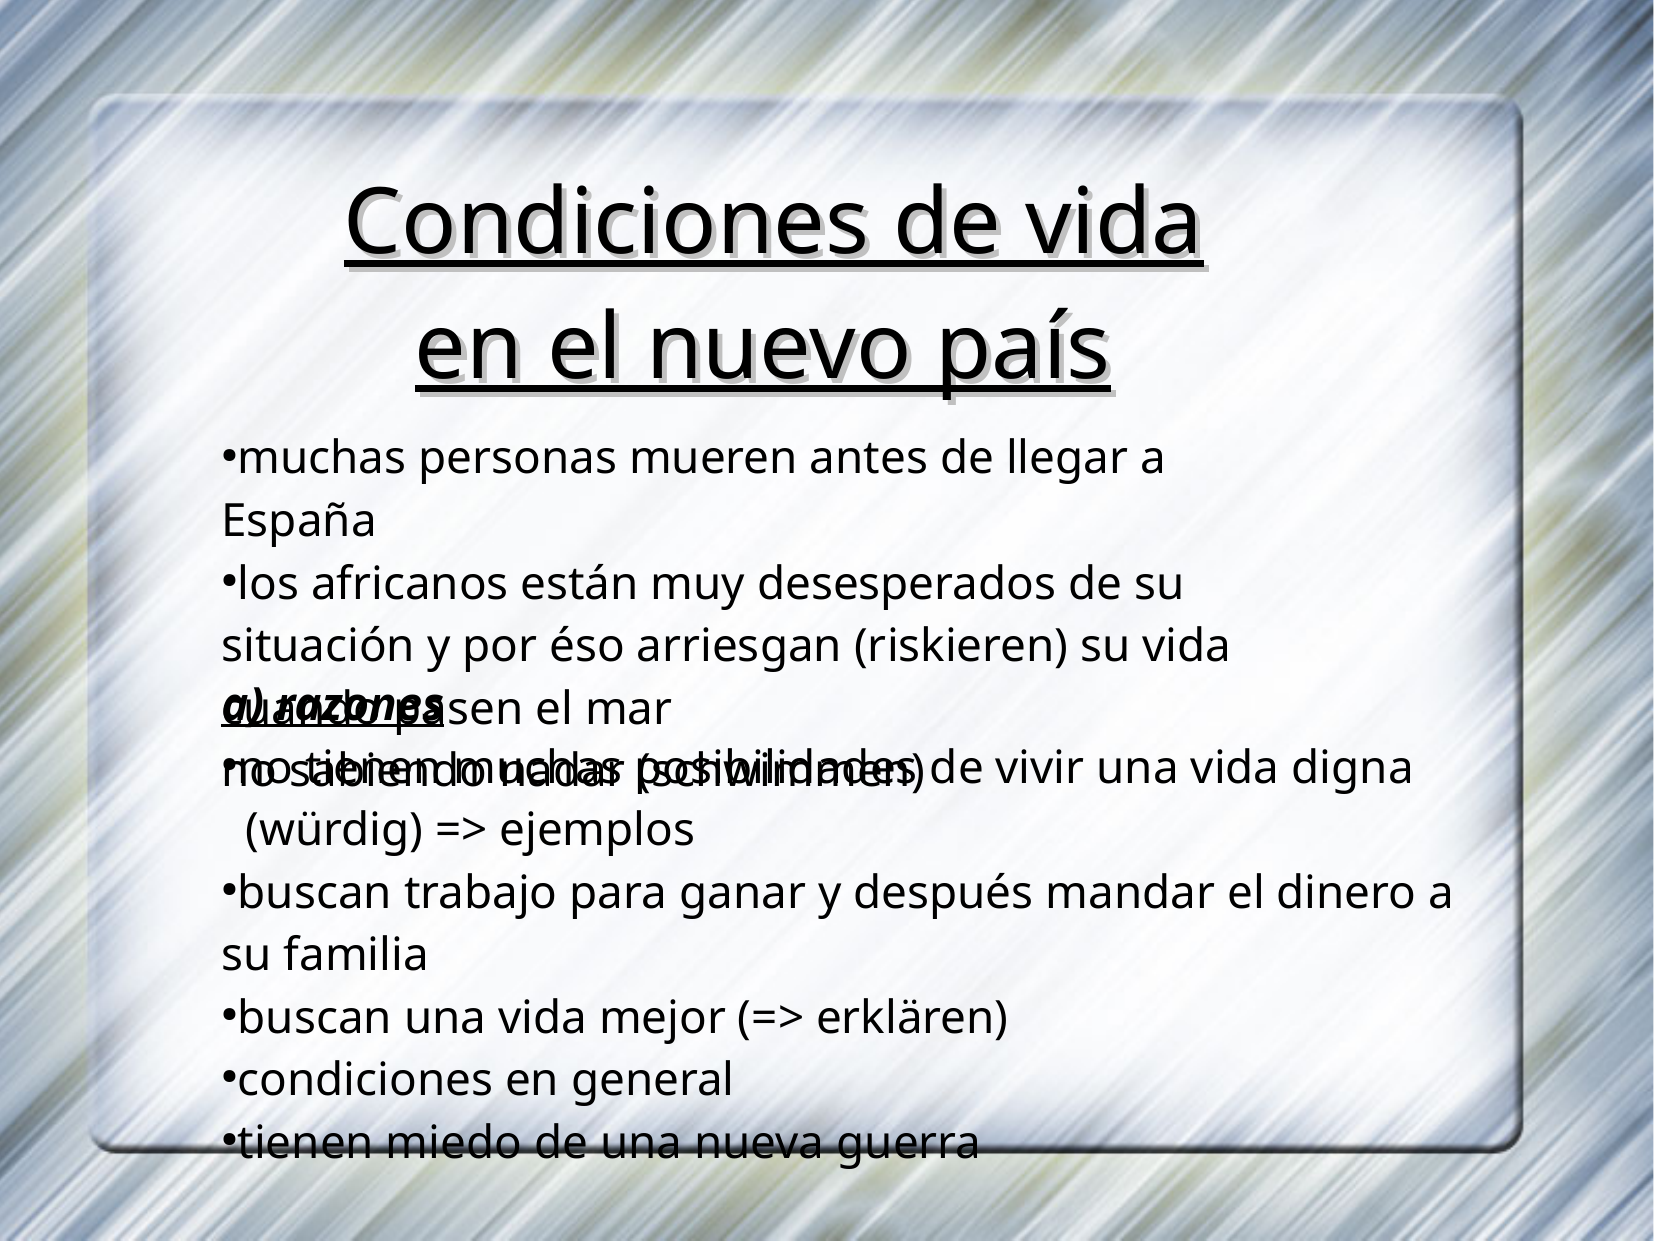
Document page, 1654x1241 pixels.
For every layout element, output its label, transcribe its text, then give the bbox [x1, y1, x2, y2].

text_box Condiciones de vida en el nuevo país [328, 147, 1654, 384]
text_box muchas personas mueren antes de llegar a España los africanos están muy desesperados de su situación y por éso arriesgan (riskieren) su vida cuando pasen el mar no sabiendo nadar (schwimmen) [206, 417, 1327, 650]
text_box a) razones no tienen muchas posibilidades de vivir una vida digna (würdig) => ejemplos buscan trabajo para ganar y después mandar el dinero a su familia buscan una vida mejor (=> erklären) condiciones en general tienen miedo de una nueva guerra [206, 664, 1487, 1063]
